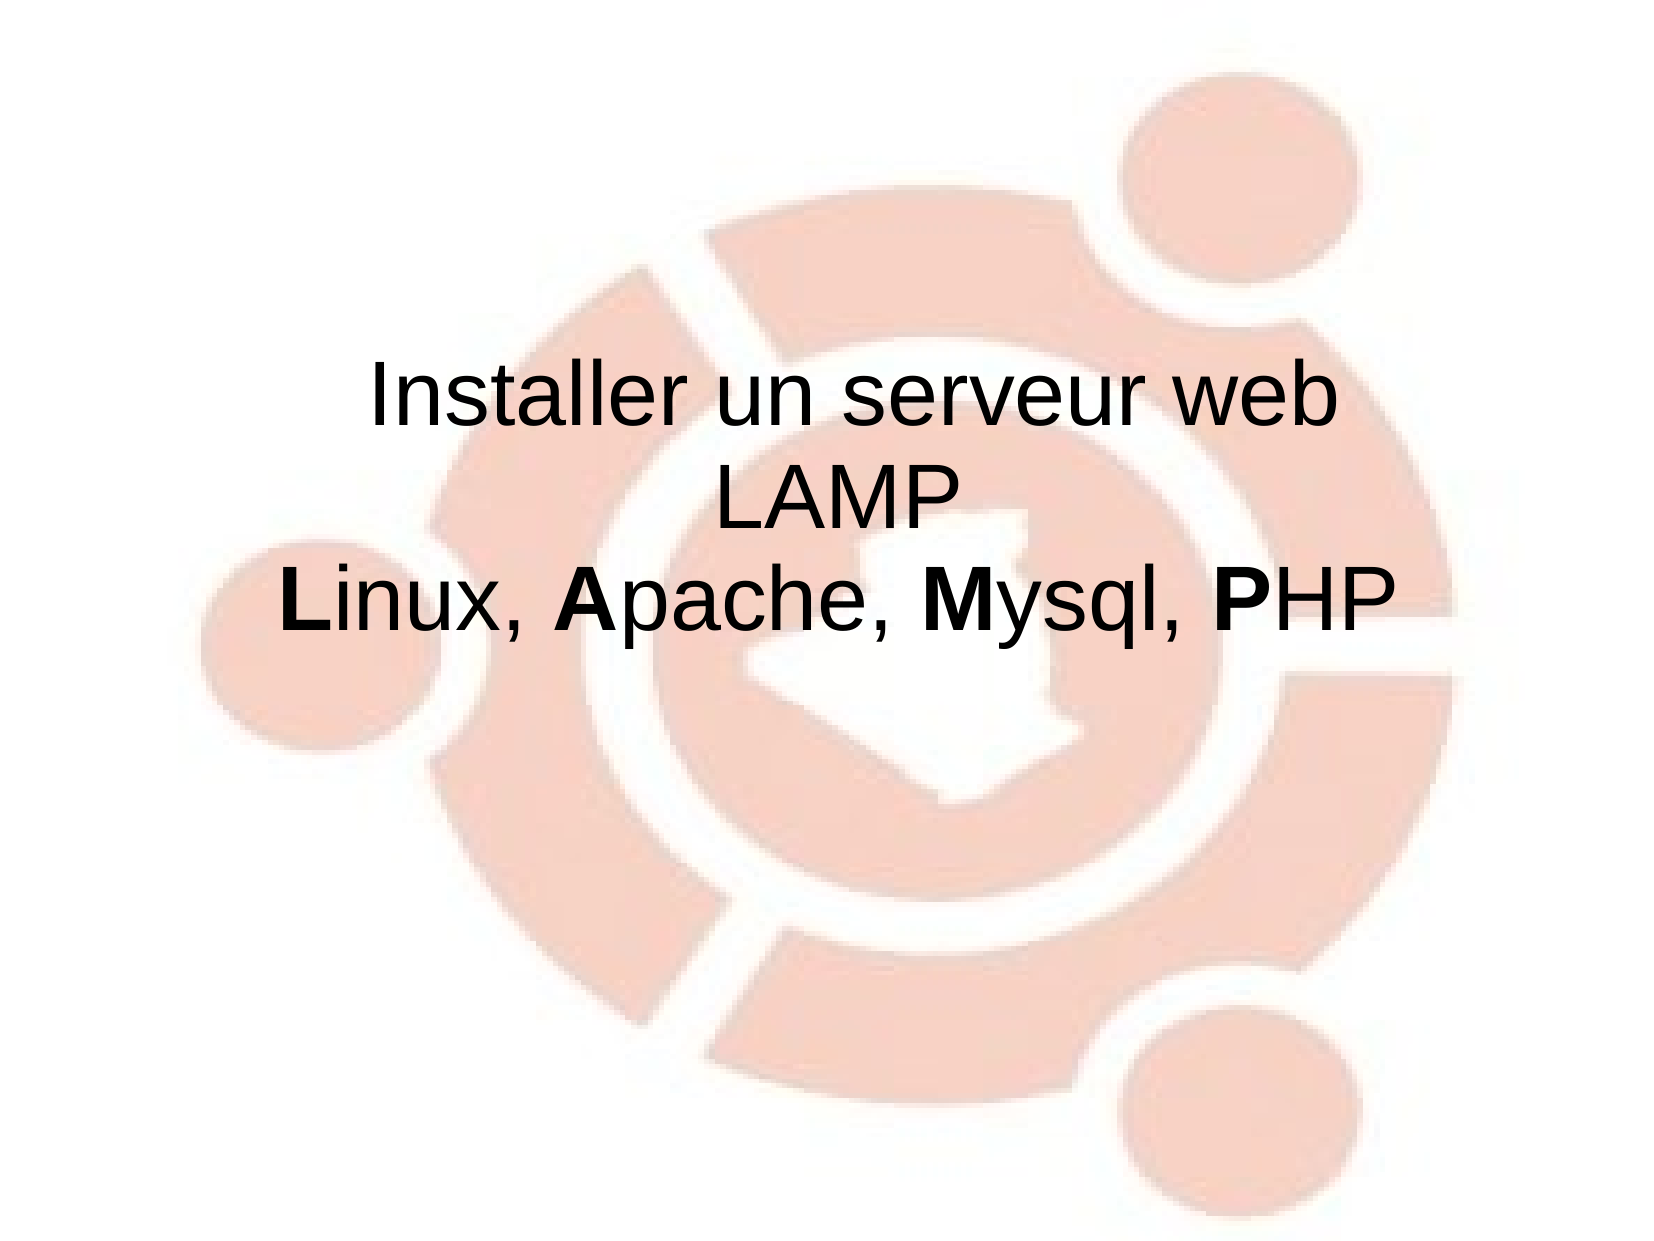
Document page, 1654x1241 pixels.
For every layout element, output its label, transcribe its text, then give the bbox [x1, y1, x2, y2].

title Installer un serveur web LAMP Linux, Apache, Mysql, PHP [94, 342, 1583, 651]
picture [0, 0, 1654, 1241]
